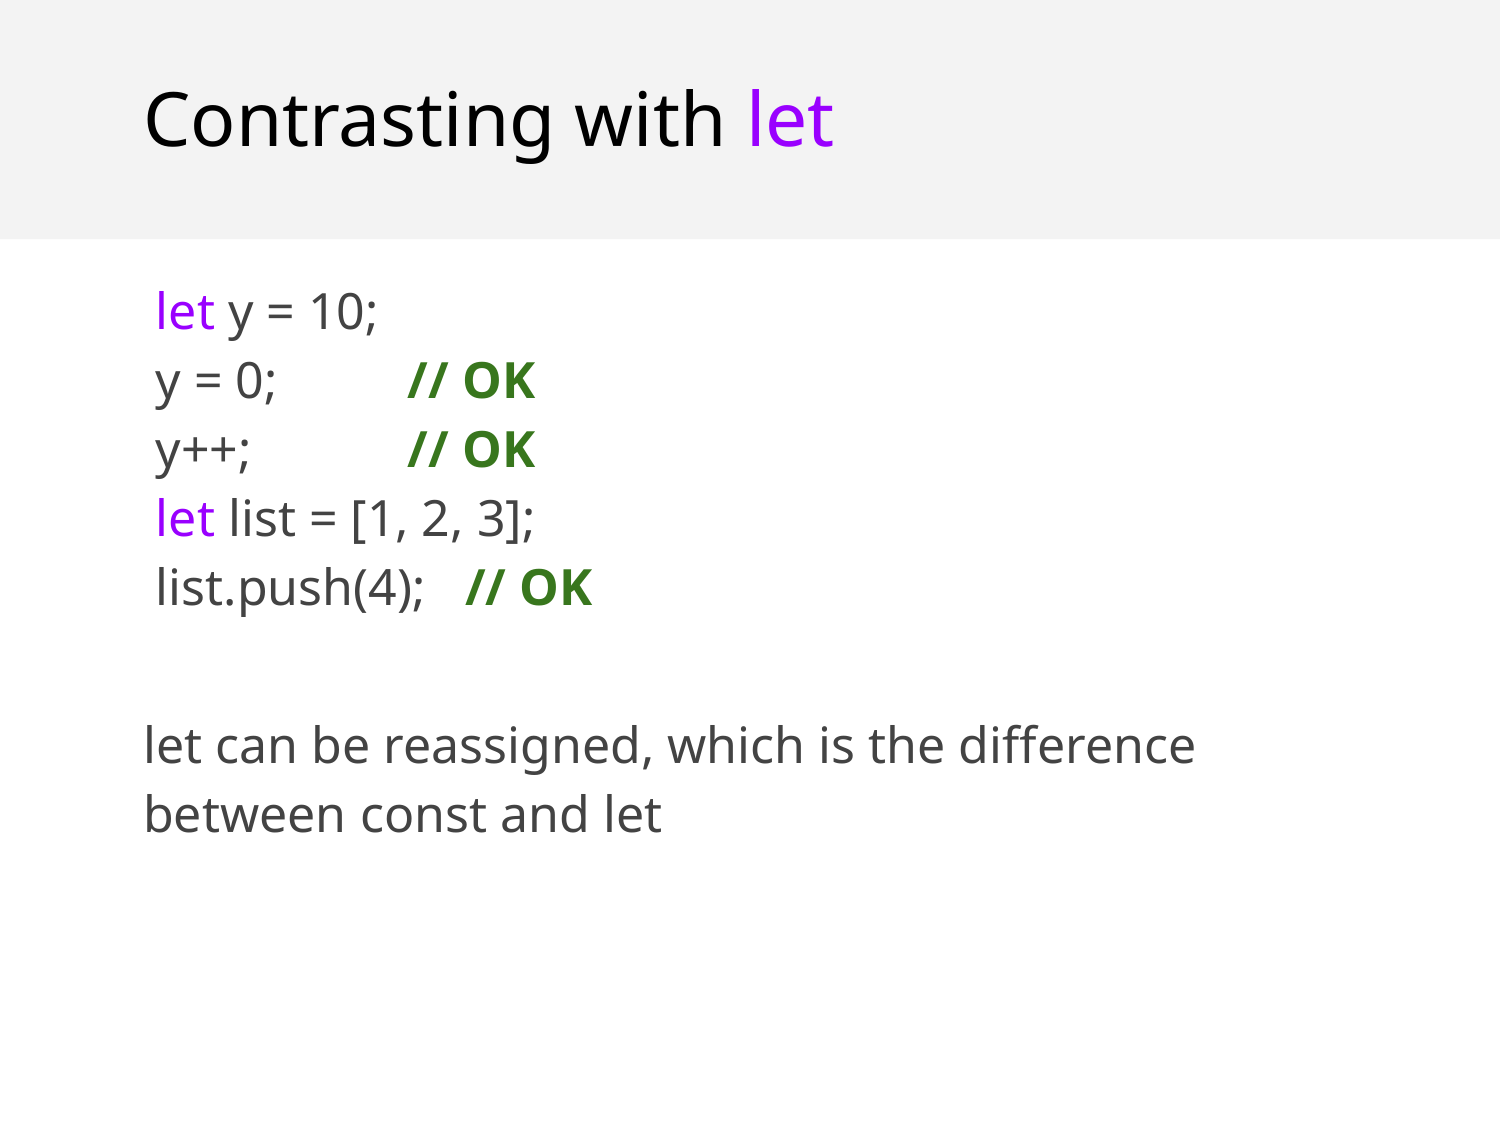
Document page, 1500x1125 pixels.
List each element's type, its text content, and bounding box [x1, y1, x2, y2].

list let can be reassigned, which is the difference between const and let [128, 689, 1372, 1093]
list let y = 10; y = 0; // OK y++; // OK let list = [1, 2, 3]; list.push(4); // OK [140, 255, 1385, 782]
title Contrasting with let [128, 56, 1372, 183]
